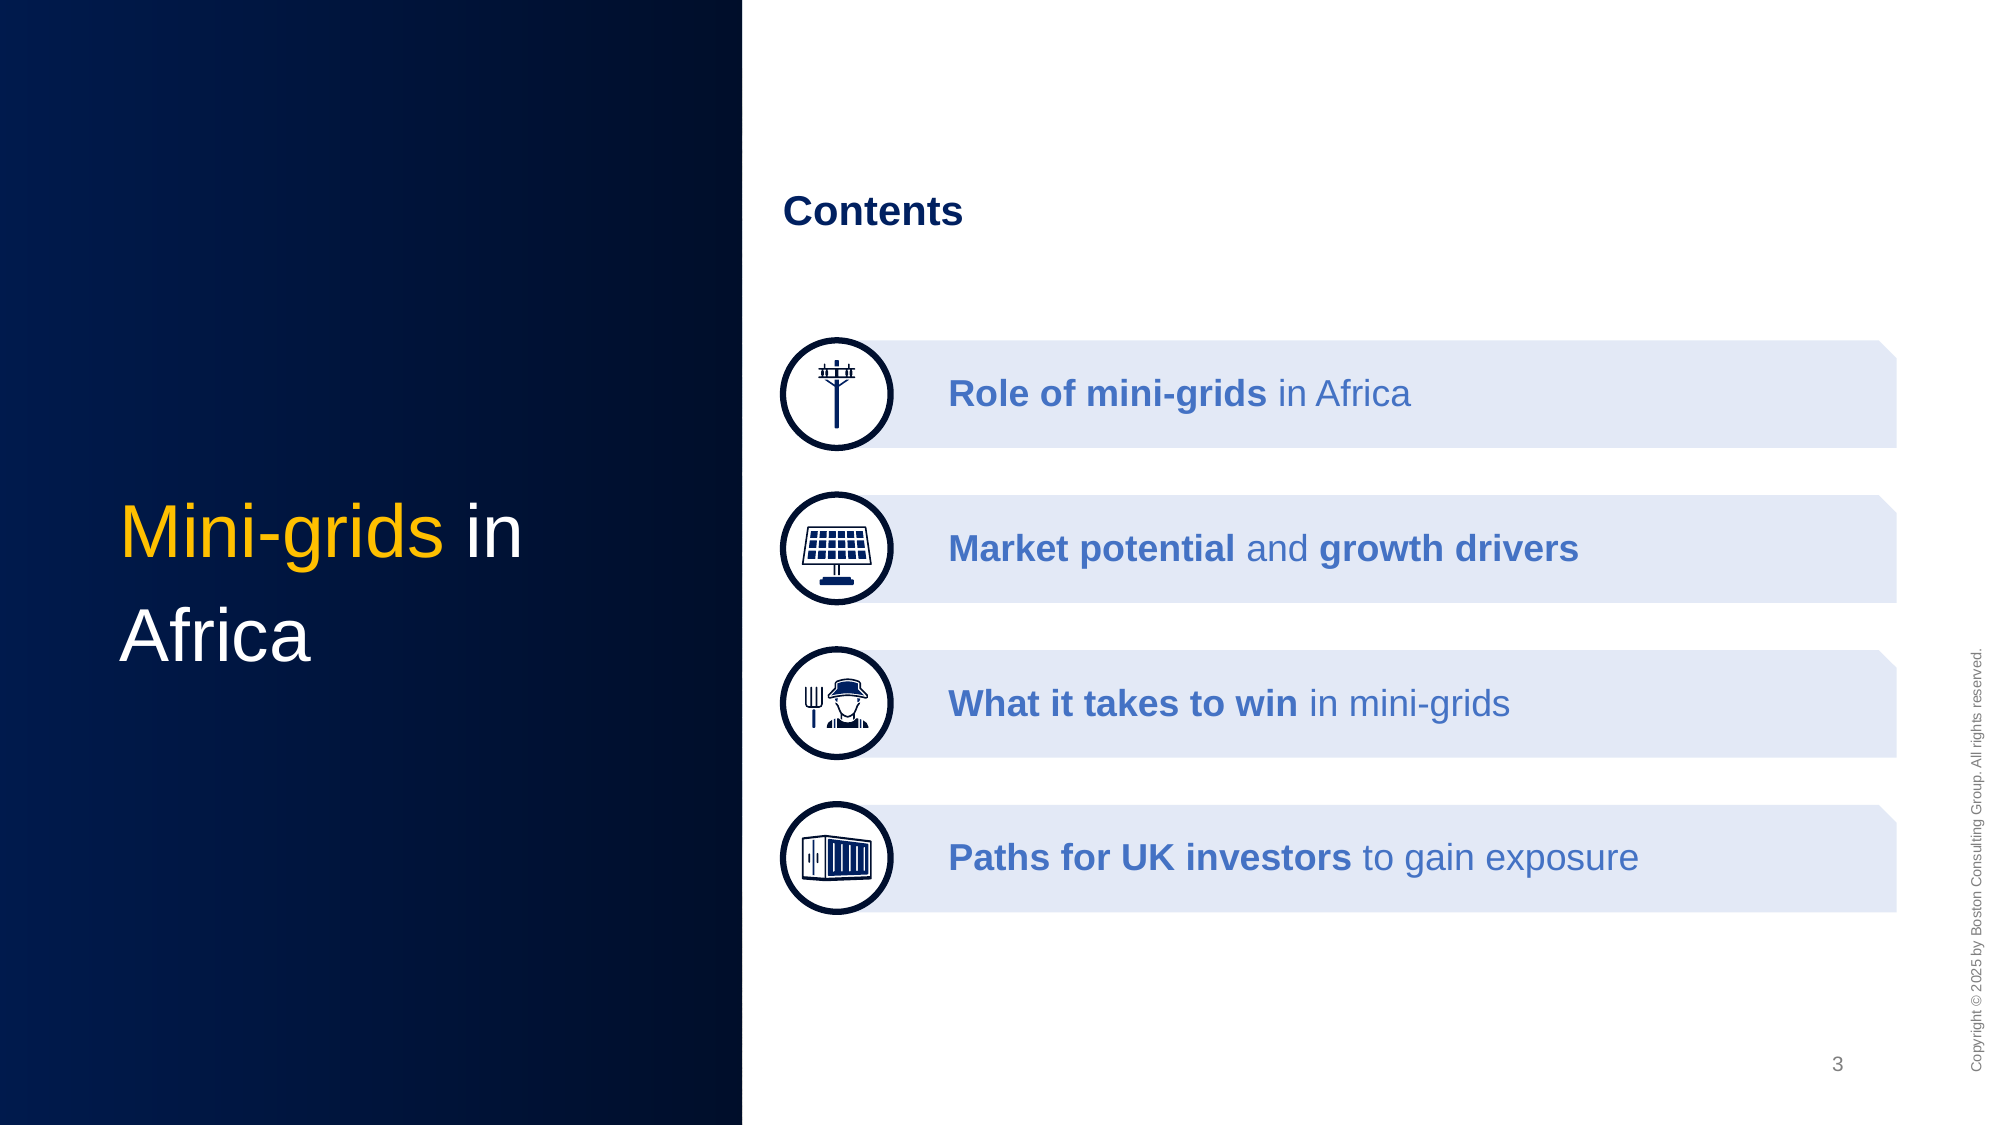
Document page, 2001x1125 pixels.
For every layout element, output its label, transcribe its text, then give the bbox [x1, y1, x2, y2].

text_box What it takes to win in mini-grids [948, 650, 1897, 758]
text_box Role of mini-grids in Africa [948, 340, 1897, 448]
text_box Market potential and growth drivers [948, 495, 1897, 603]
text_box [0, 0, 742, 1125]
text_box [783, 340, 948, 448]
text_box Mini-grids in Africa [103, 461, 665, 678]
text_box [783, 494, 948, 603]
text_box Contents [783, 176, 1897, 247]
text_box [783, 649, 948, 758]
text_box [783, 804, 948, 913]
text_box Paths for UK investors to gain exposure [948, 804, 1897, 913]
